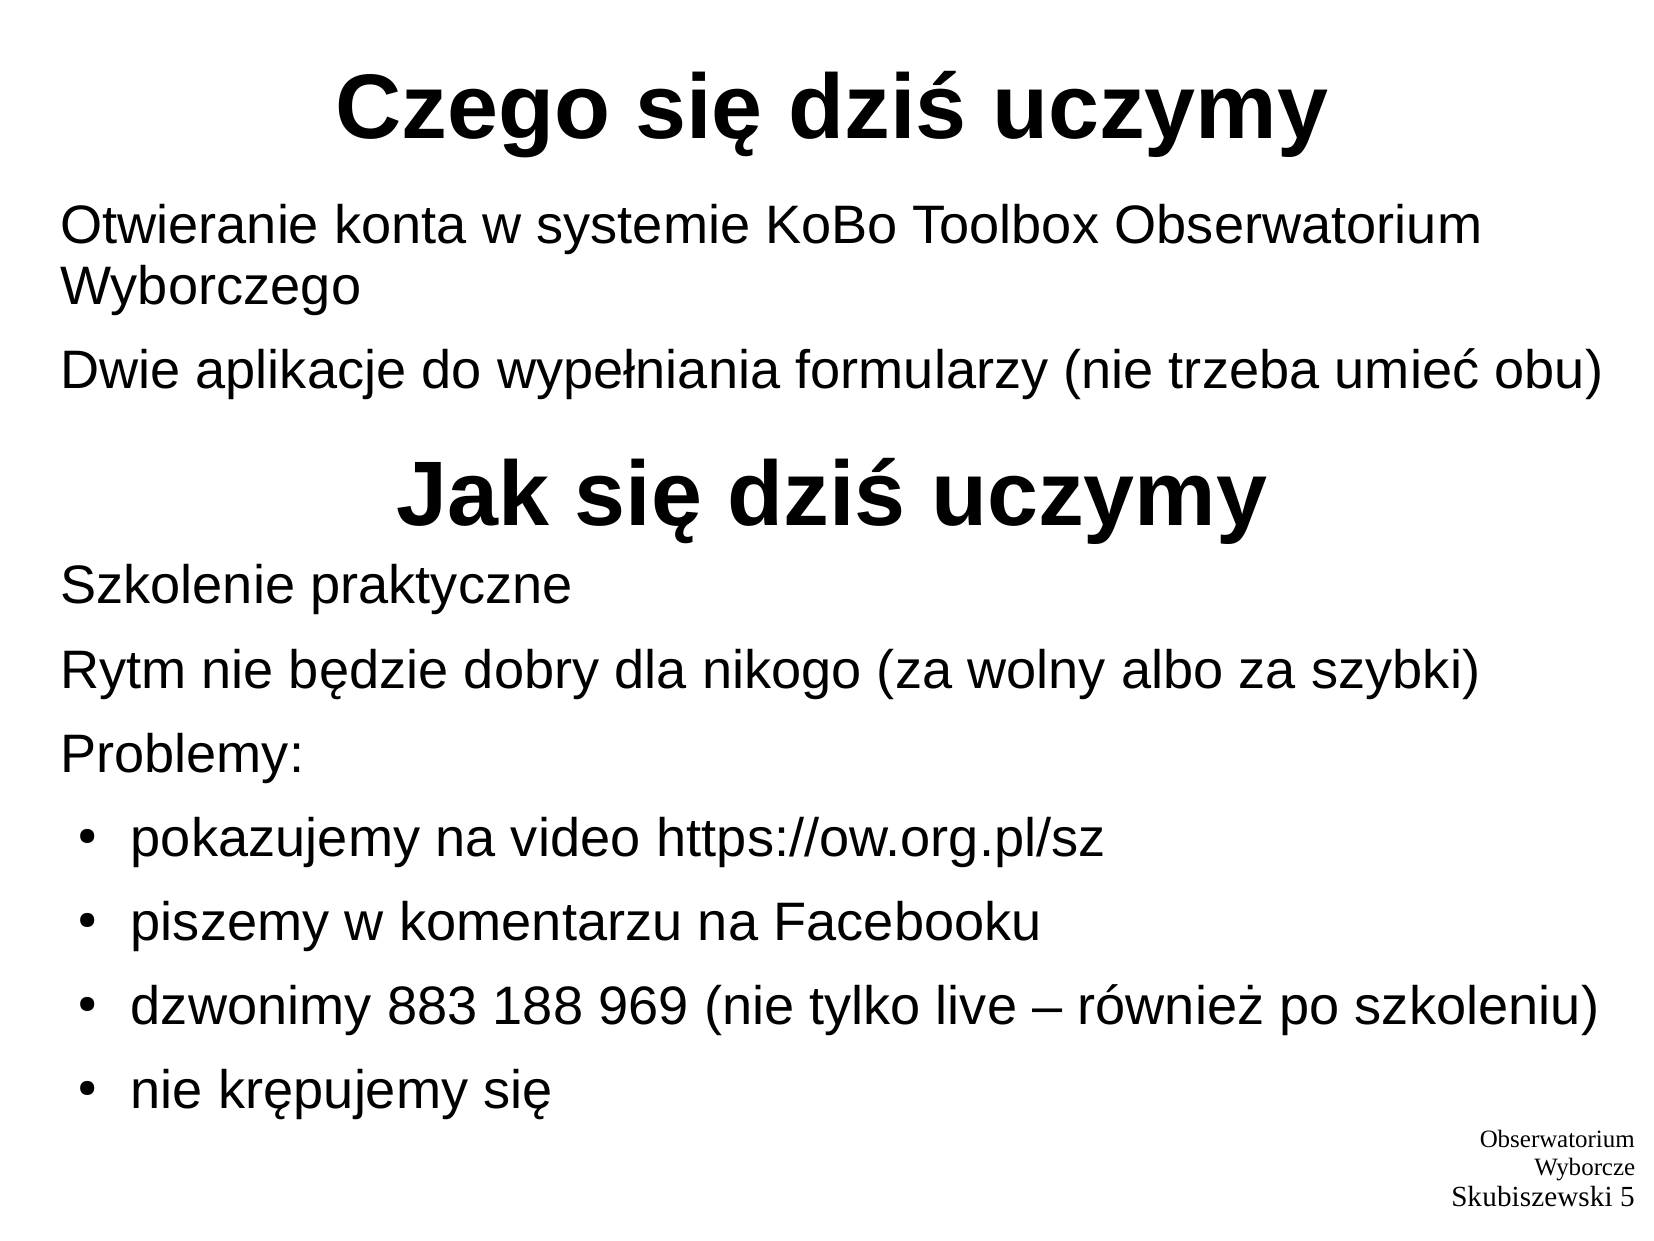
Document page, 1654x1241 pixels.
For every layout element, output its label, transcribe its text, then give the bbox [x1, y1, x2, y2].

title Jak się dziś uczymy [30, 435, 1636, 553]
list Szkolenie praktyczne Rytm nie będzie dobry dla nikogo (za wolny albo za szybki) Problemy: pokazujemy na video https://ow.org.pl/sz piszemy w komentarzu na Facebooku dzwonimy 883 188 969 (nie tylko live – również po szkoleniu) nie krępujemy się [60, 555, 1613, 1216]
title Czego się dziś uczymy [30, 47, 1636, 166]
list Otwieranie konta w systemie KoBo Toolbox Obserwatorium Wyborczego Dwie aplikacje do wypełniania formularzy (nie trzeba umieć obu) [60, 195, 1613, 435]
